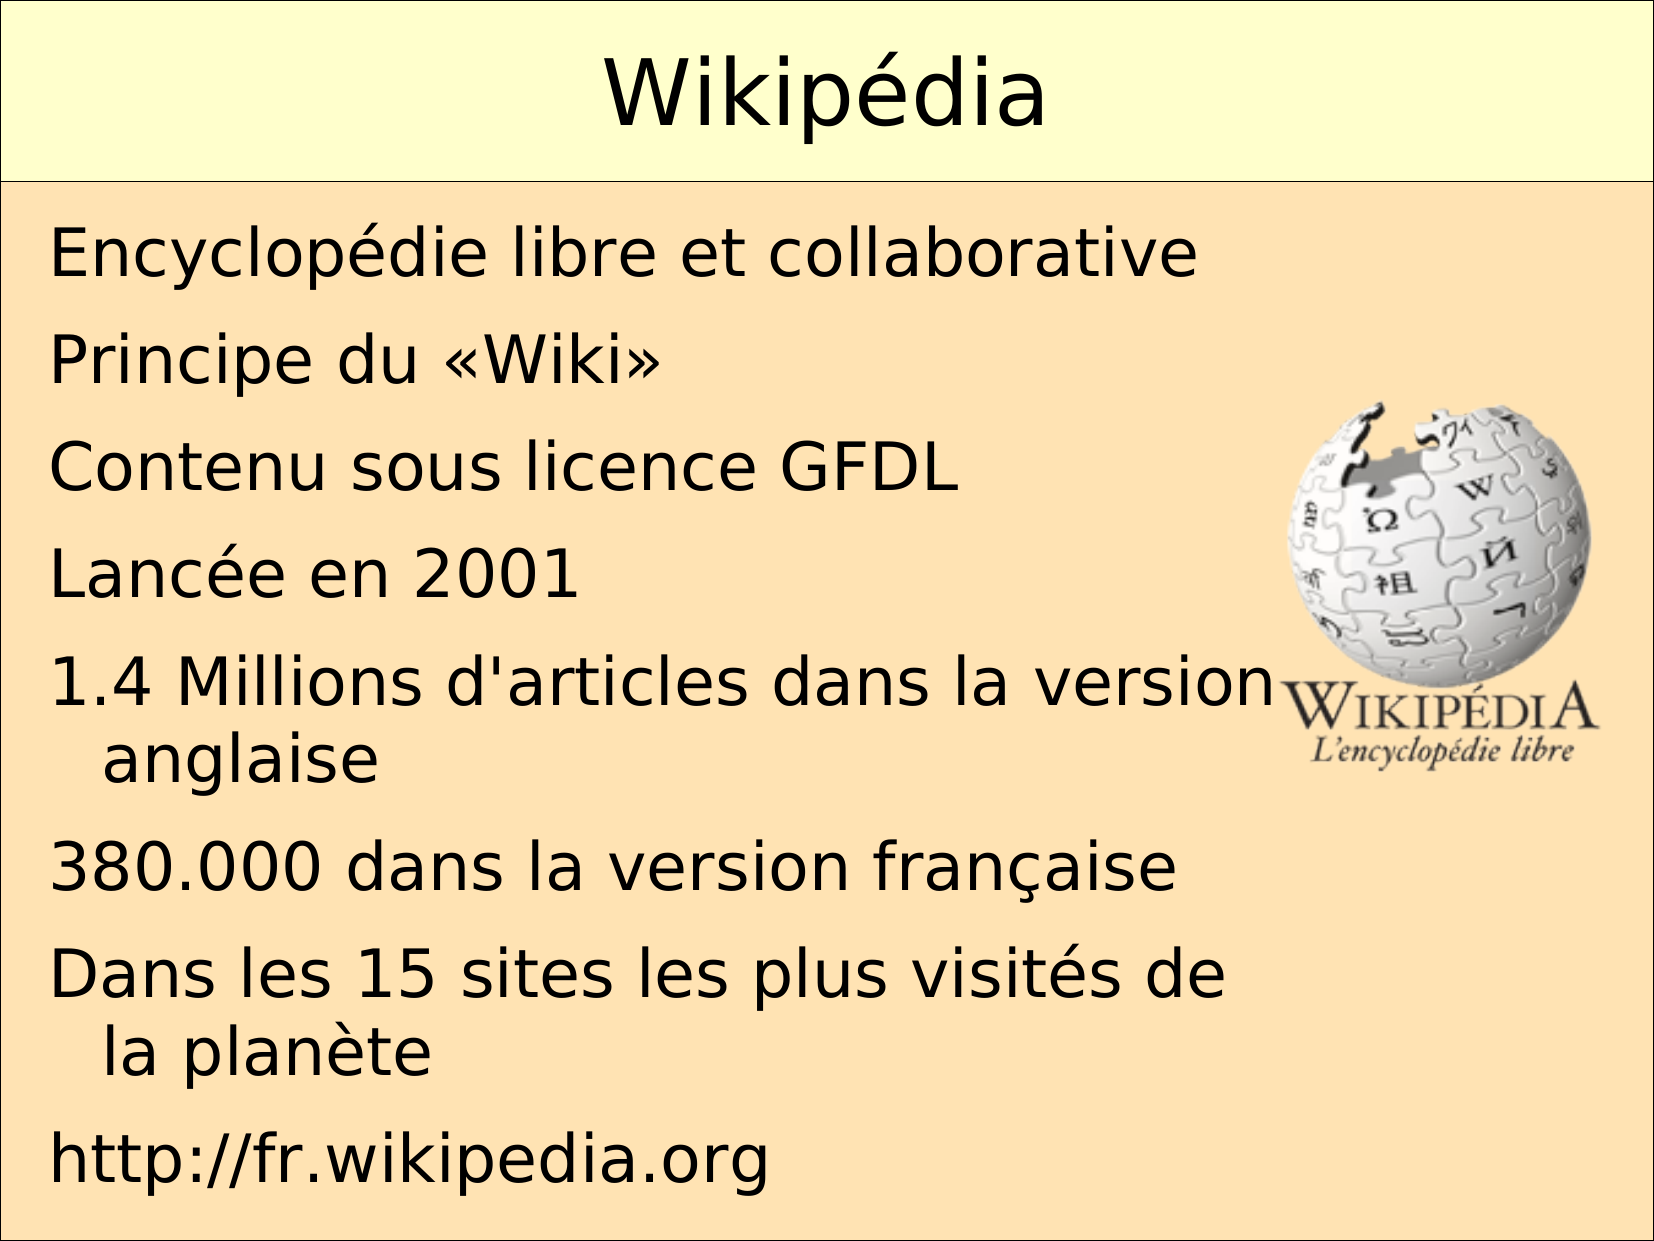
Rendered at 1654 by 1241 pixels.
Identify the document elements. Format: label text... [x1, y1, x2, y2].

title Wikipédia [0, 39, 1654, 147]
list Encyclopédie libre et collaborative Principe du «Wiki» Contenu sous licence GFDL Lancée en 2001 1.4 Millions d'articles dans la version anglaise 380.000 dans la version française Dans les 15 sites les plus visités de la planète http://fr.wikipedia.org [30, 214, 1303, 1199]
picture [1276, 398, 1607, 777]
